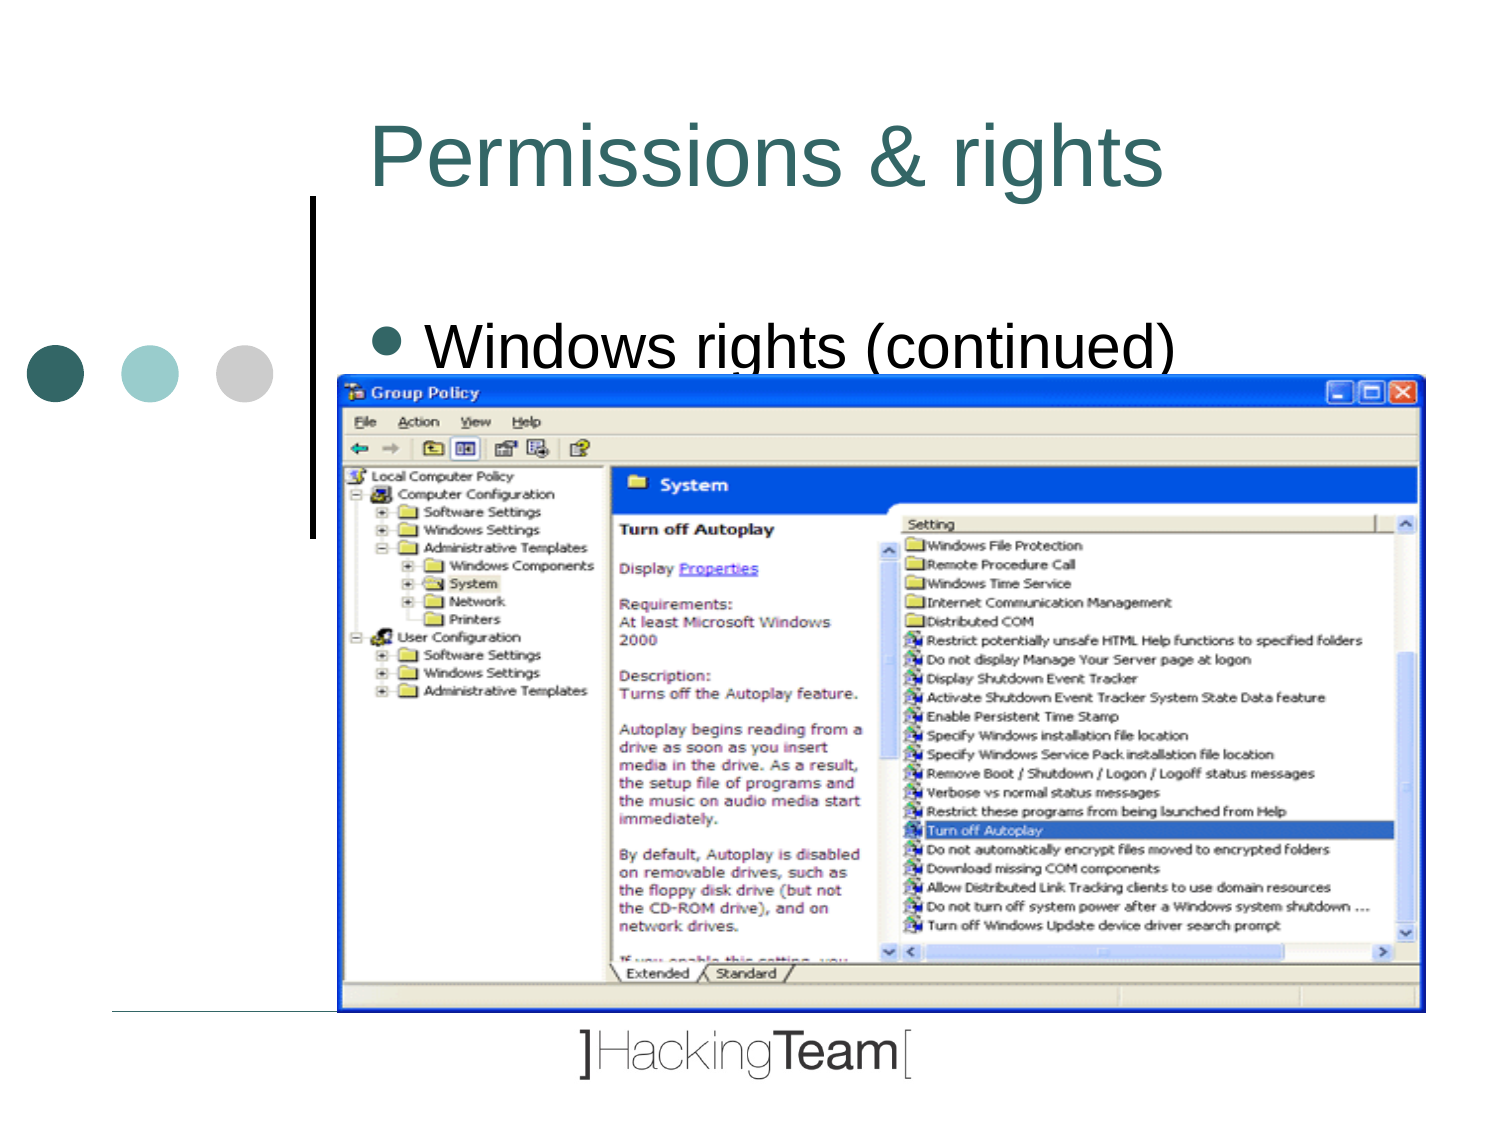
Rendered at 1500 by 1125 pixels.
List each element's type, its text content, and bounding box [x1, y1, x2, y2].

picture [574, 1041, 916, 1084]
title Permissions & rights [249, 38, 1401, 275]
list Windows rights (continued) [249, 312, 1401, 1041]
picture [337, 374, 1426, 1013]
